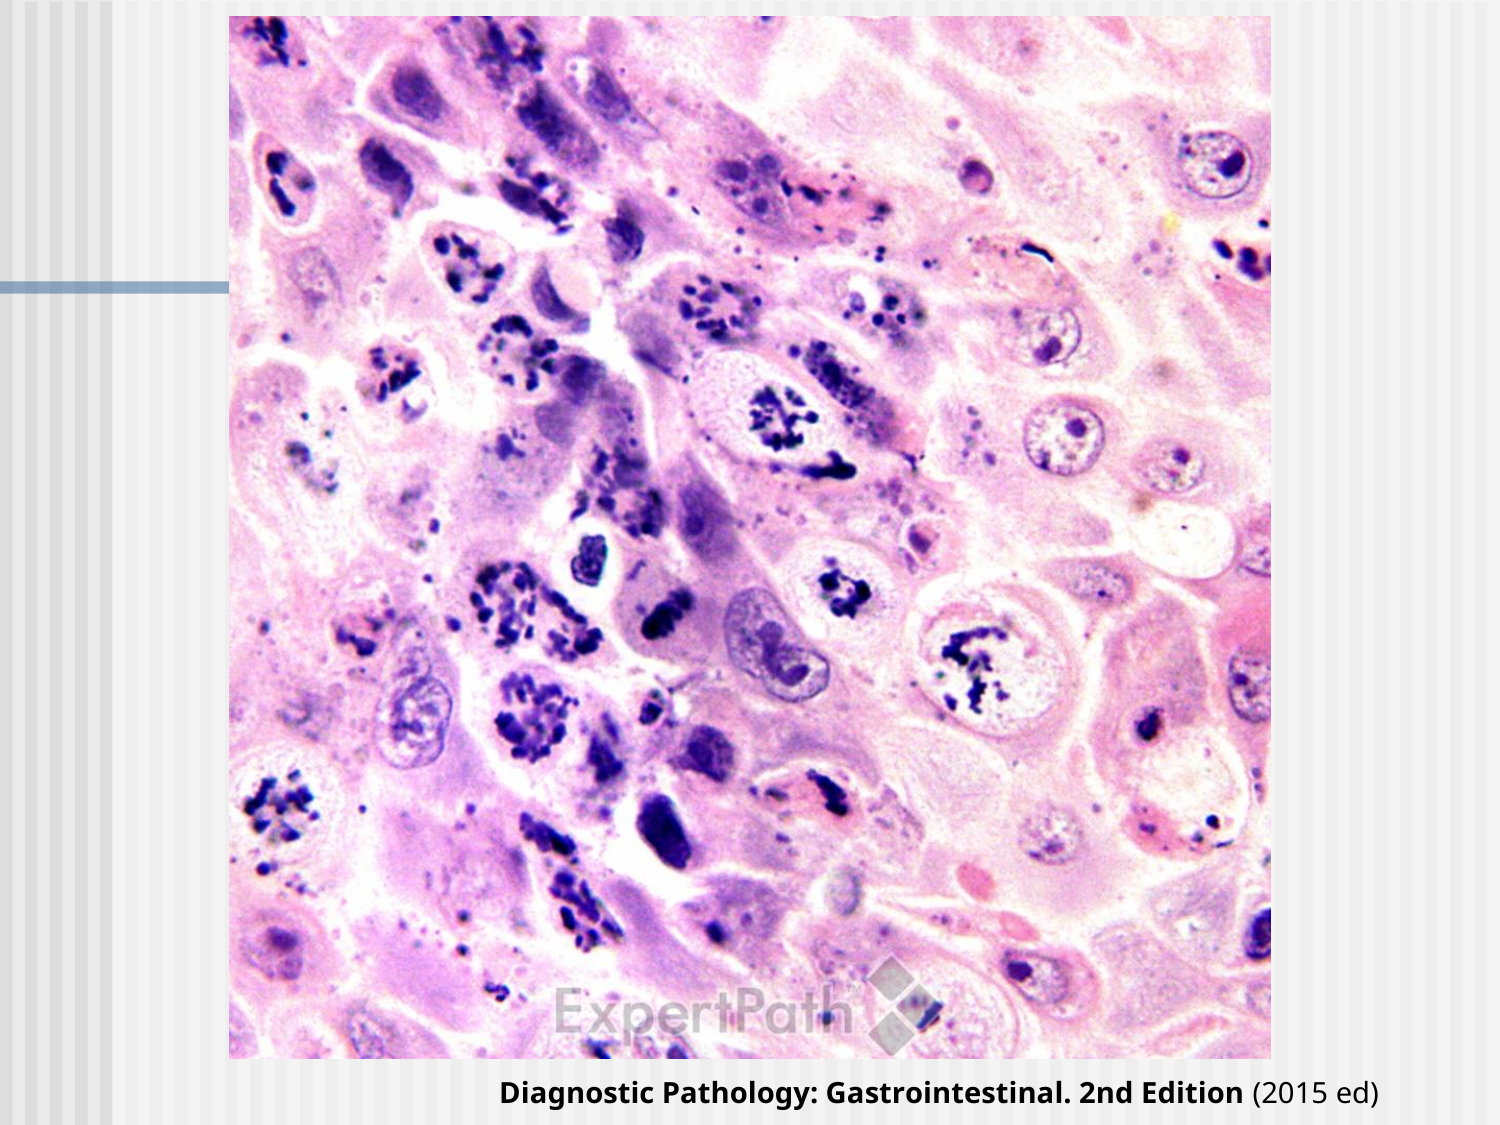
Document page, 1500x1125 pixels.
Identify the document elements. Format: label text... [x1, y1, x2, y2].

text_box Diagnostic Pathology: Gastrointestinal. 2nd Edition (2015 ed) [312, 1067, 1500, 1118]
picture [229, 16, 1271, 1059]
